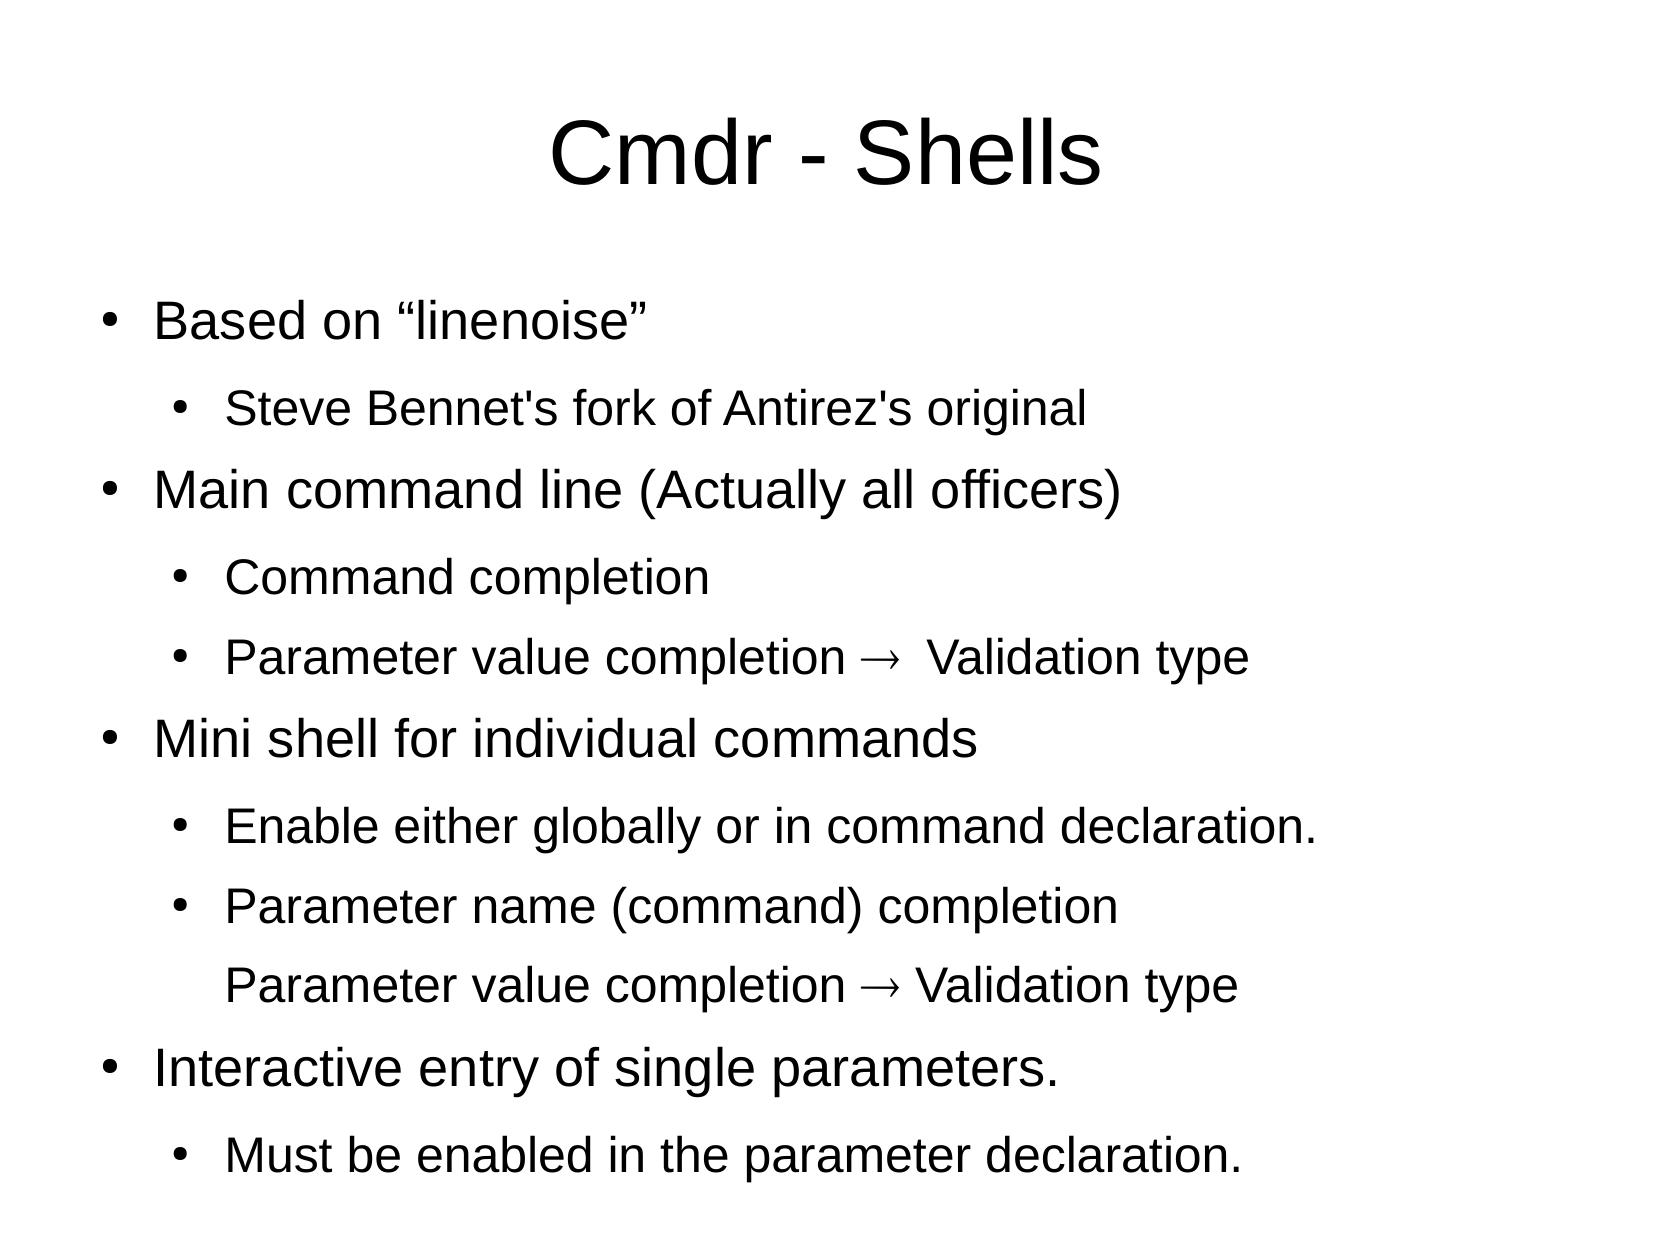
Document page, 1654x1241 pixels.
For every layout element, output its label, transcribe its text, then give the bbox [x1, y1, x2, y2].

title Cmdr - Shells [82, 56, 1571, 250]
list Based on “linenoise” Steve Bennet's fork of Antirez's original Main command line (Actually all officers) Command completion Parameter value completion ® Validation type Mini shell for individual commands Enable either globally or in command declaration. Parameter name (command) completion Parameter value completion ® Validation type Interactive entry of single parameters. Must be enabled in the parameter declaration. [82, 290, 1571, 1202]
